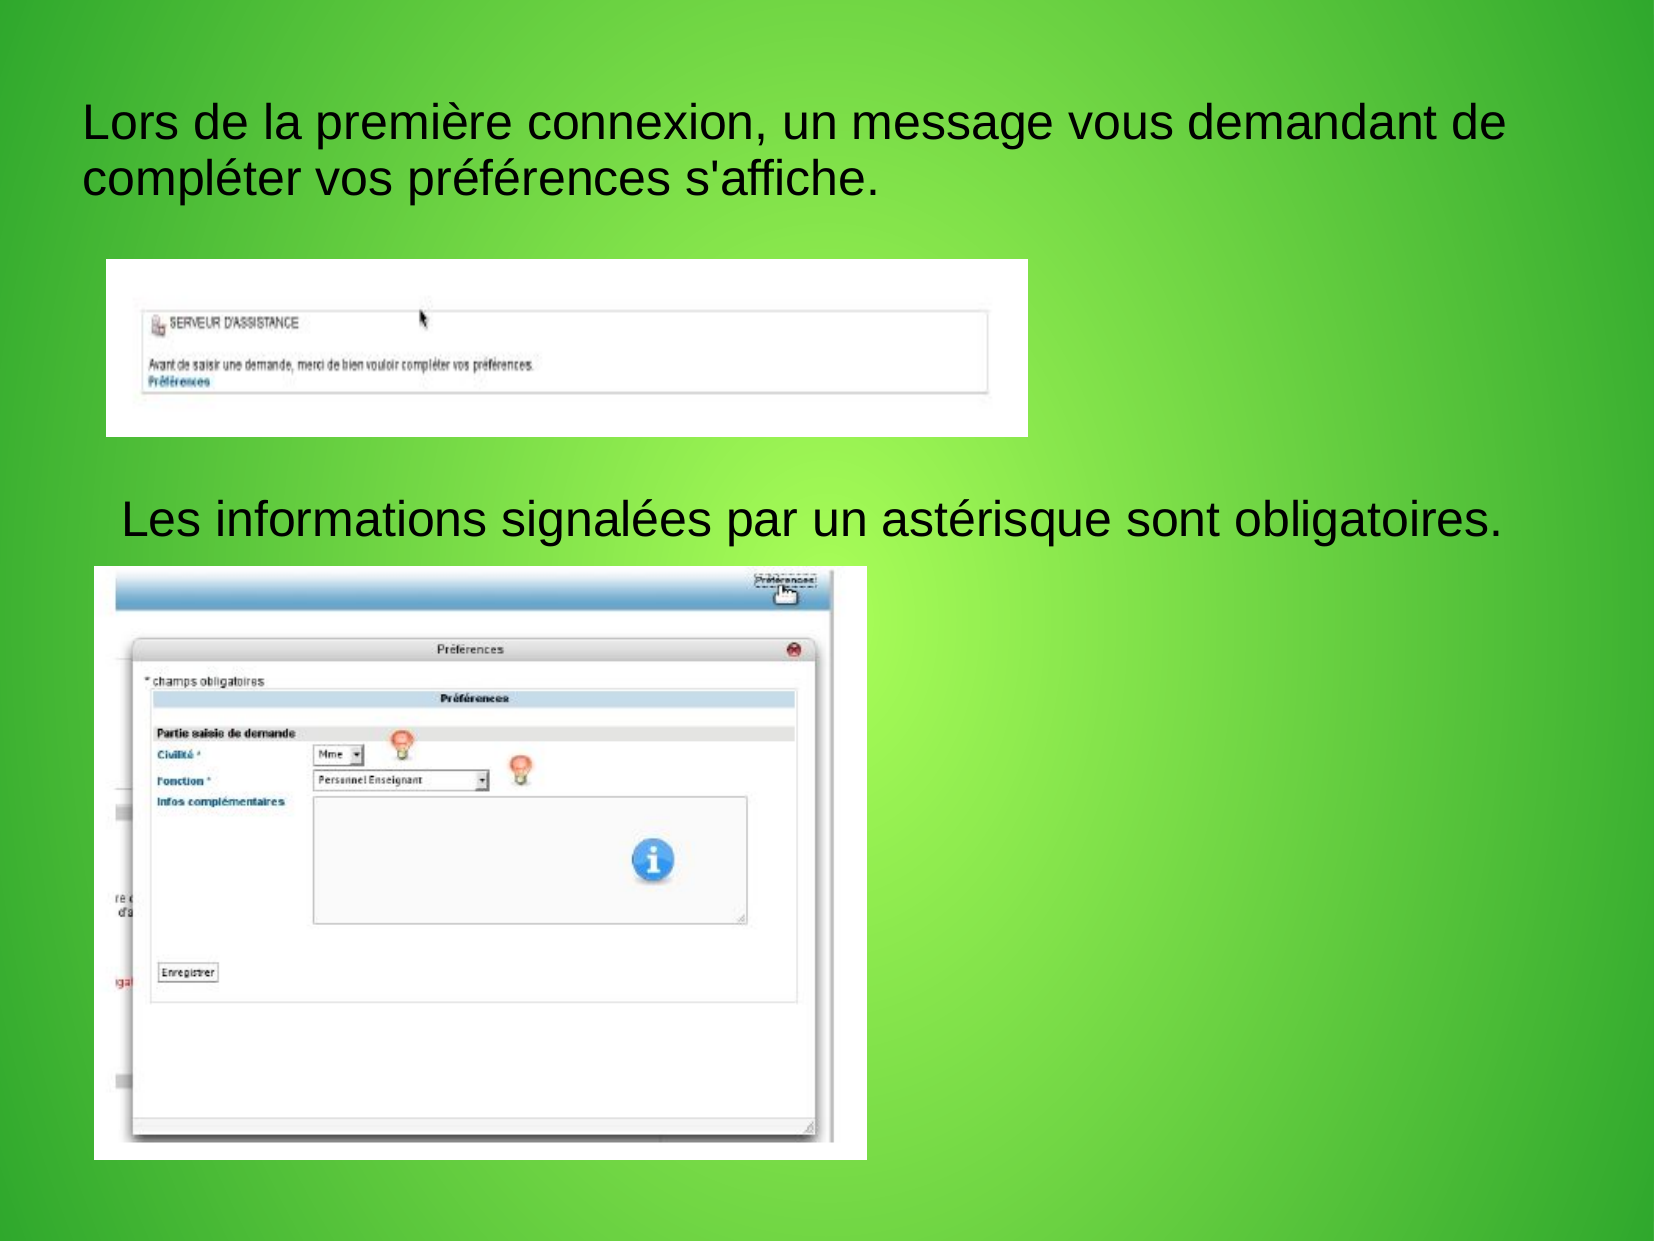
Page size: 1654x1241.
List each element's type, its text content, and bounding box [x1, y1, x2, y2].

picture [106, 259, 1028, 438]
picture [94, 566, 867, 1160]
list Lors de la première connexion, un message vous demandant de compléter vos préférences s'affiche. [82, 94, 1571, 237]
text_box Les informations signalées par un astérisque sont obligatoires. [106, 484, 1548, 555]
